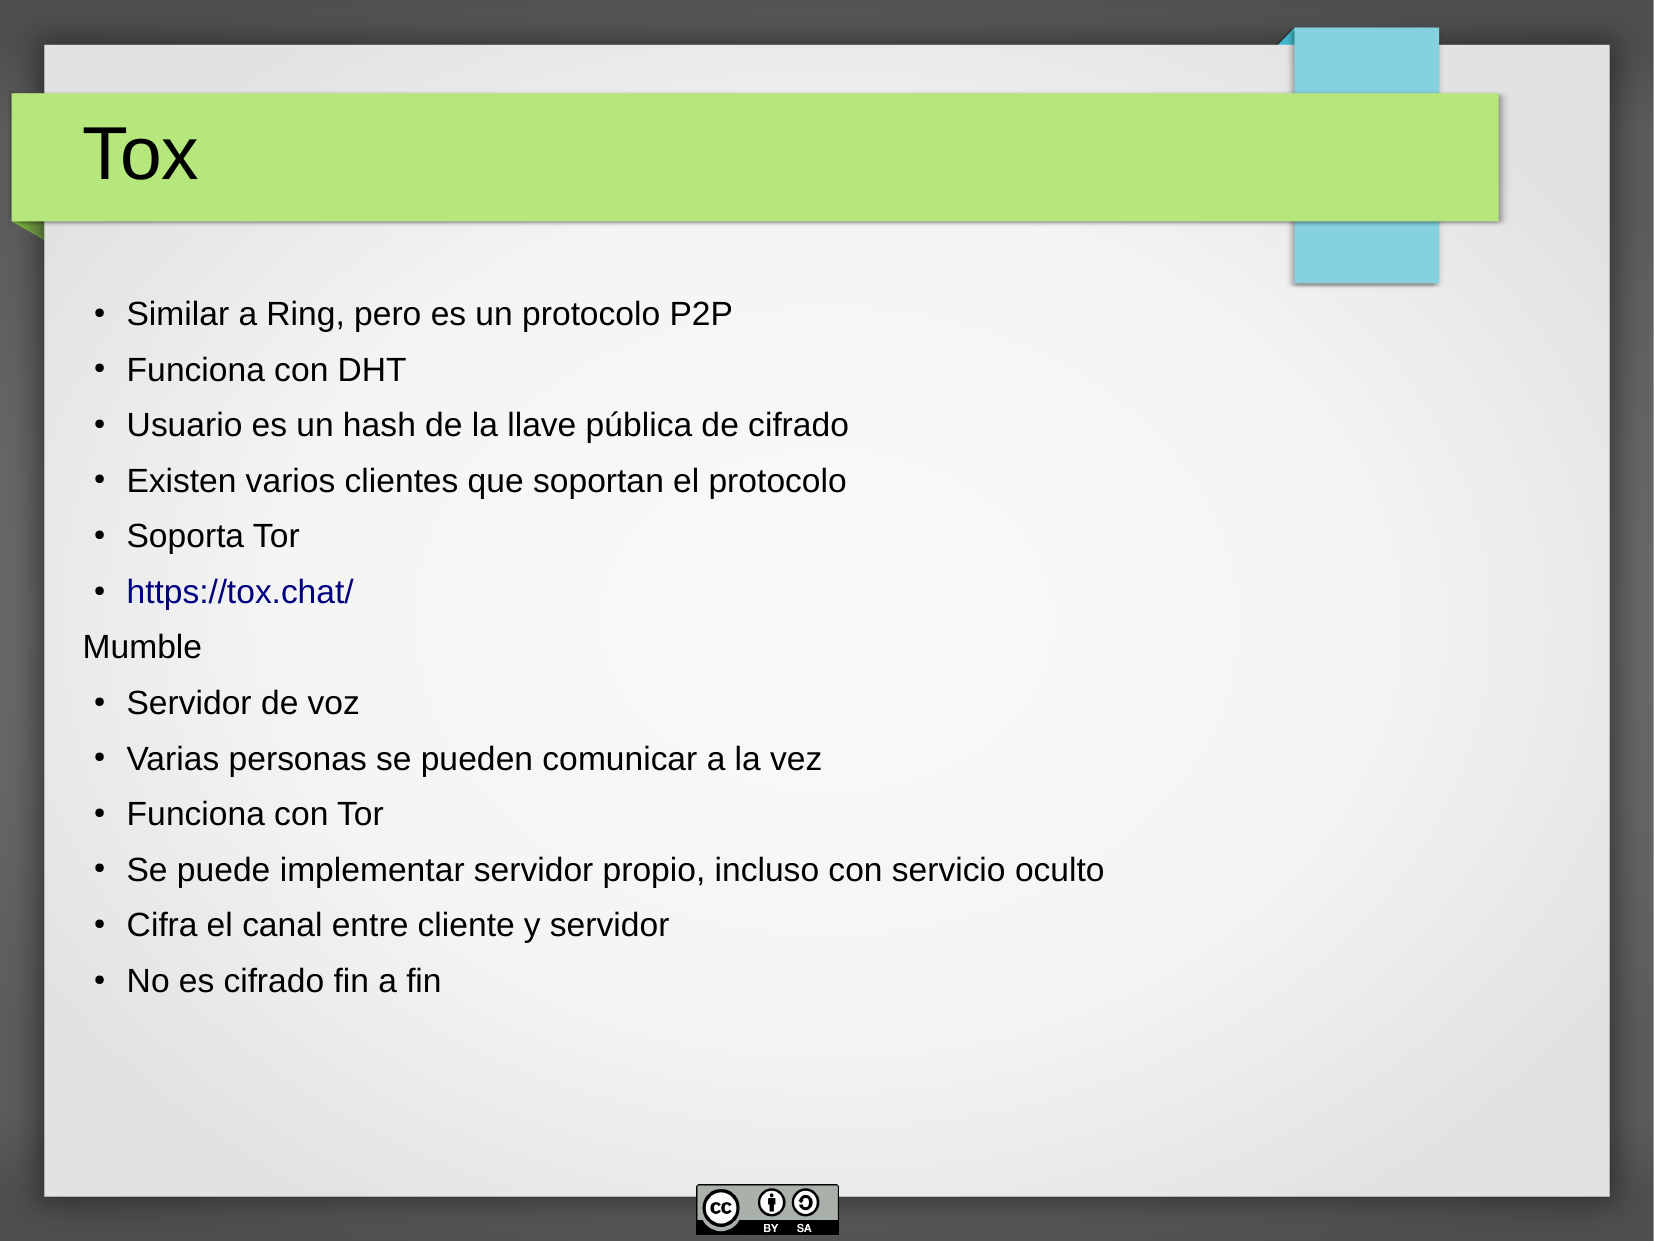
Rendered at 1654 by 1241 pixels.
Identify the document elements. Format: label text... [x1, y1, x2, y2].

list Similar a Ring, pero es un protocolo P2P Funciona con DHT Usuario es un hash de la llave pública de cifrado Existen varios clientes que soportan el protocolo Soporta Tor https://tox.chat/ Mumble Servidor de voz Varias personas se pueden comunicar a la vez Funciona con Tor Se puede implementar servidor propio, incluso con servicio oculto Cifra el canal entre cliente y servidor No es cifrado fin a fin [82, 295, 1571, 1015]
title Tox [82, 94, 1264, 213]
picture [0, 0, 1654, 1241]
